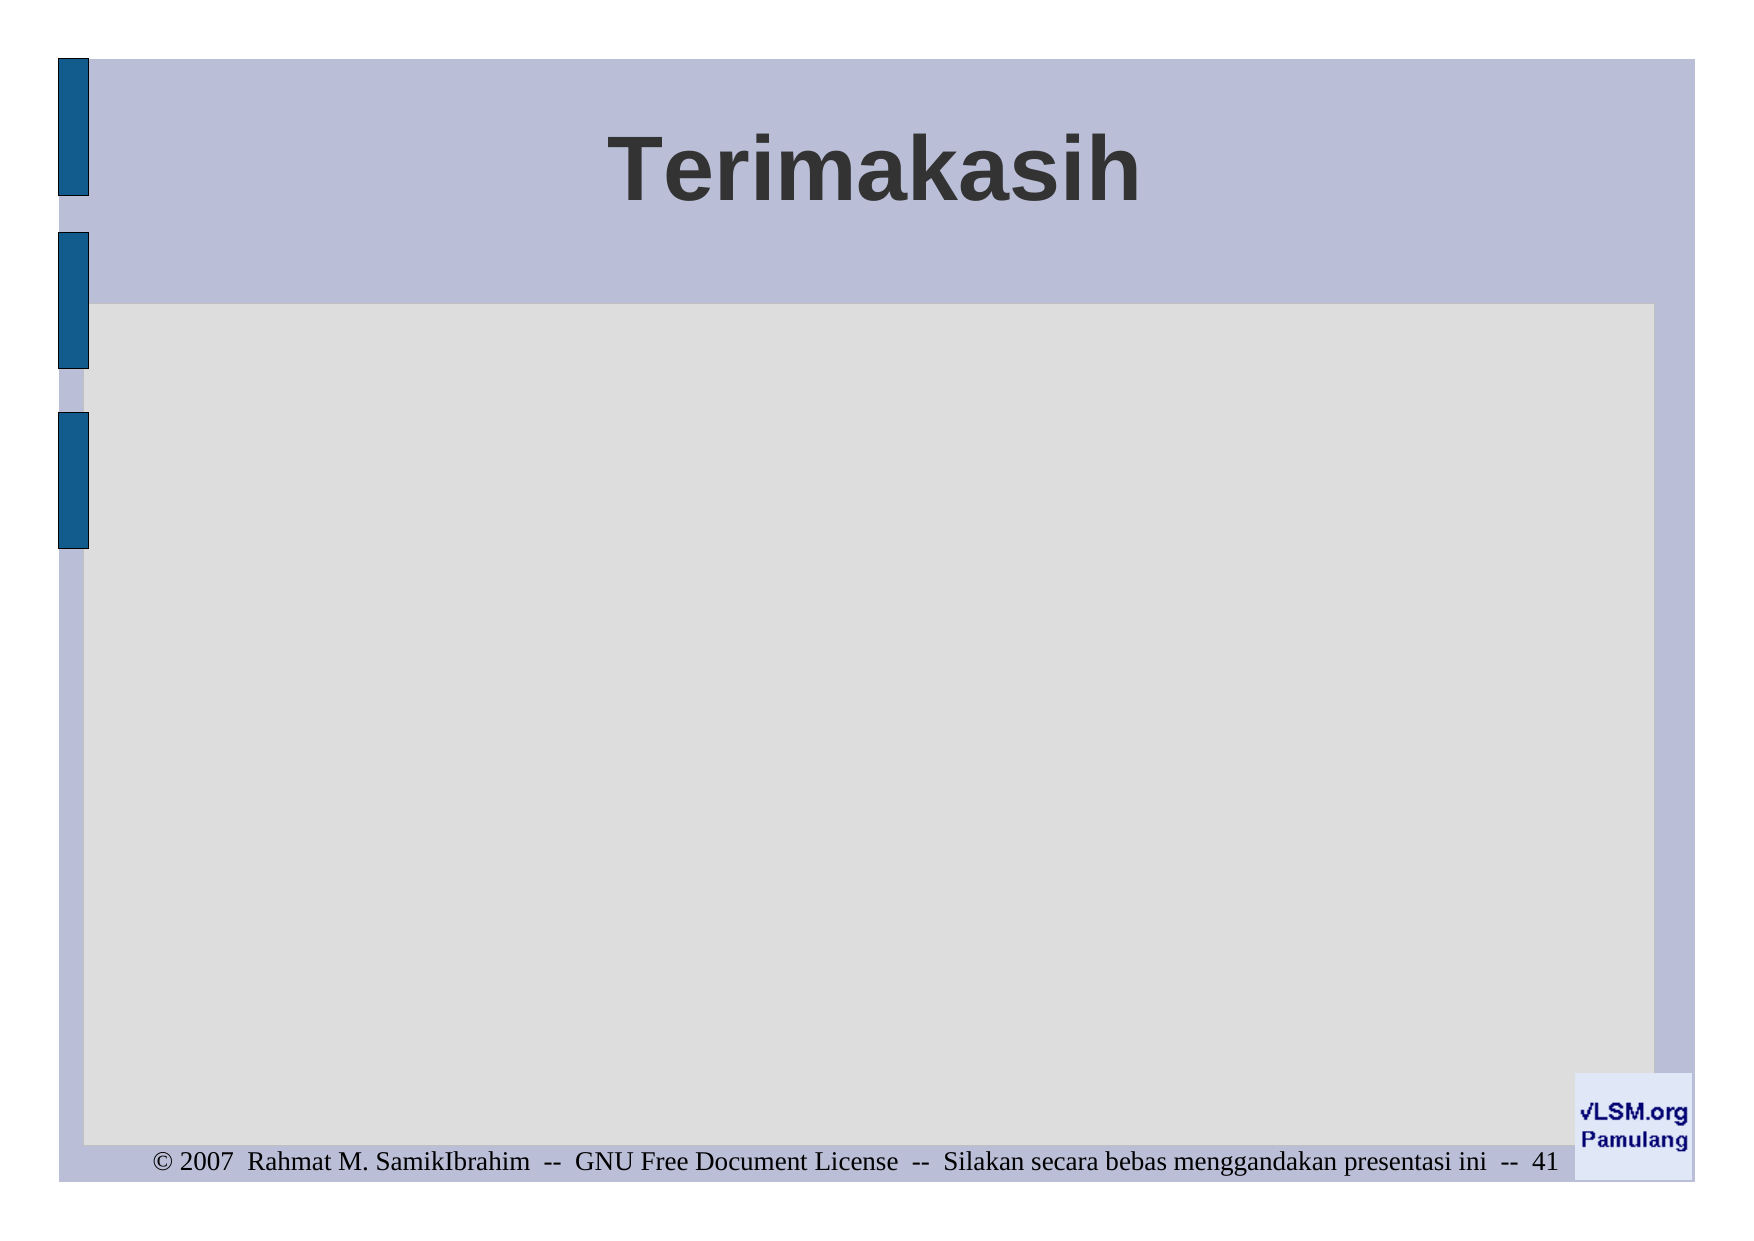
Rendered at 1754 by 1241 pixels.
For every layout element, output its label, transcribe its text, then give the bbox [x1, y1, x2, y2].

title Terimakasih [95, 74, 1655, 263]
picture [1575, 1073, 1692, 1180]
